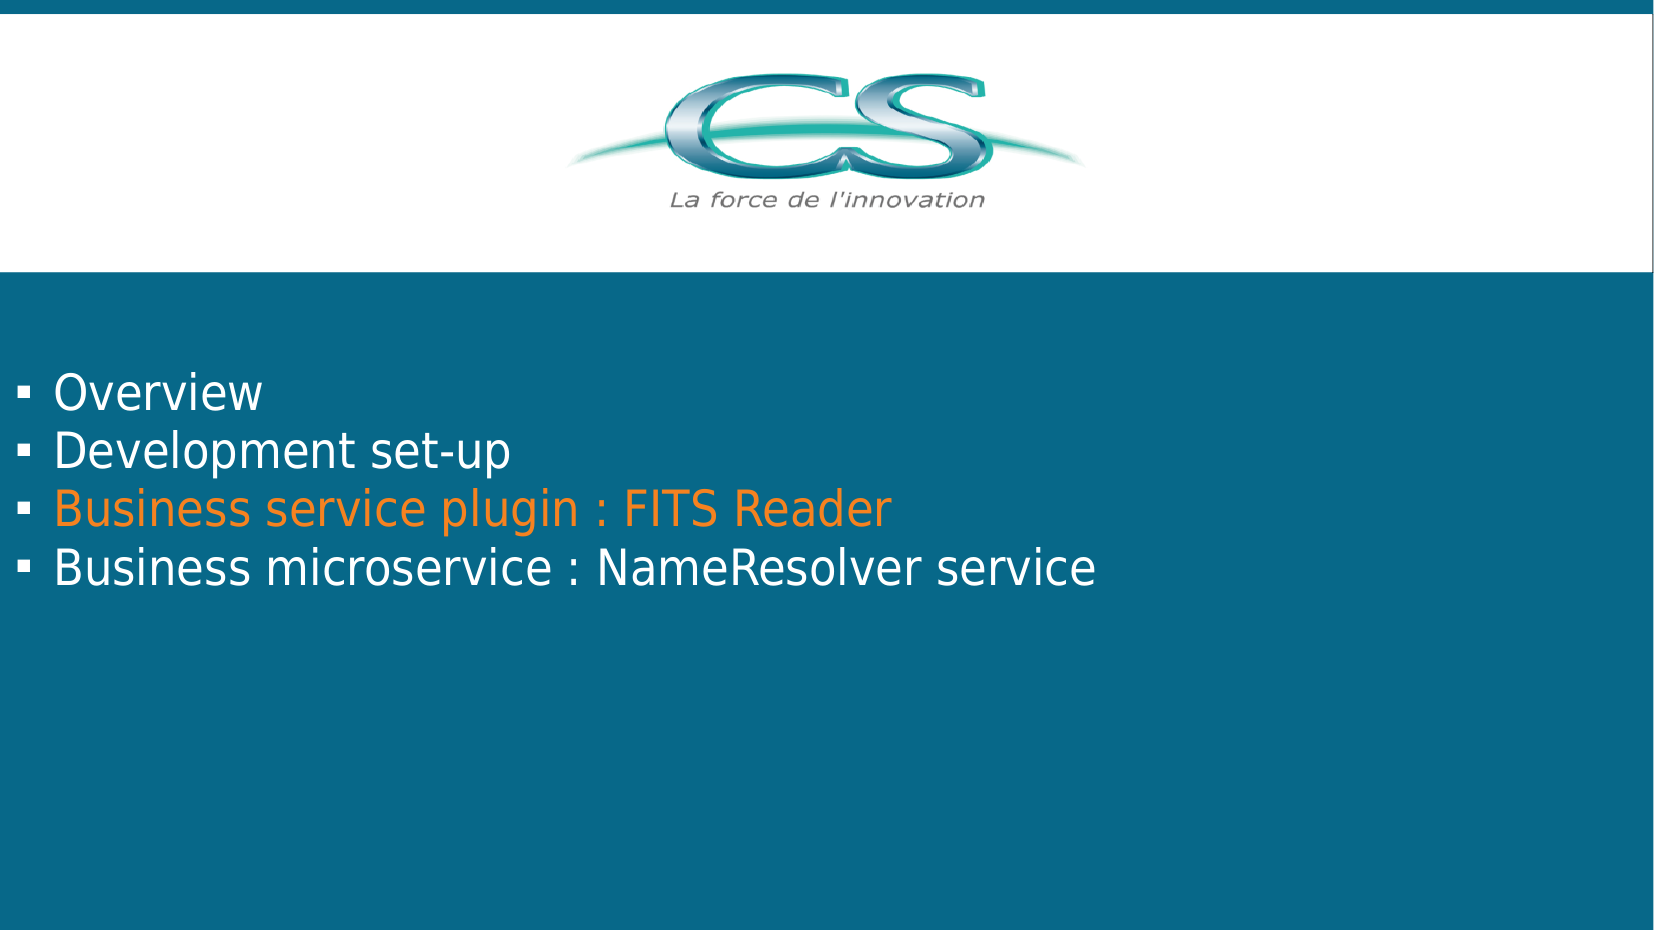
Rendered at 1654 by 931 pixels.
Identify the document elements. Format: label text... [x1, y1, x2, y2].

text_box Overview Development set-up Business service plugin : FITS Reader Business microservice : NameResolver service [17, 305, 1630, 891]
picture [0, 15, 1654, 272]
